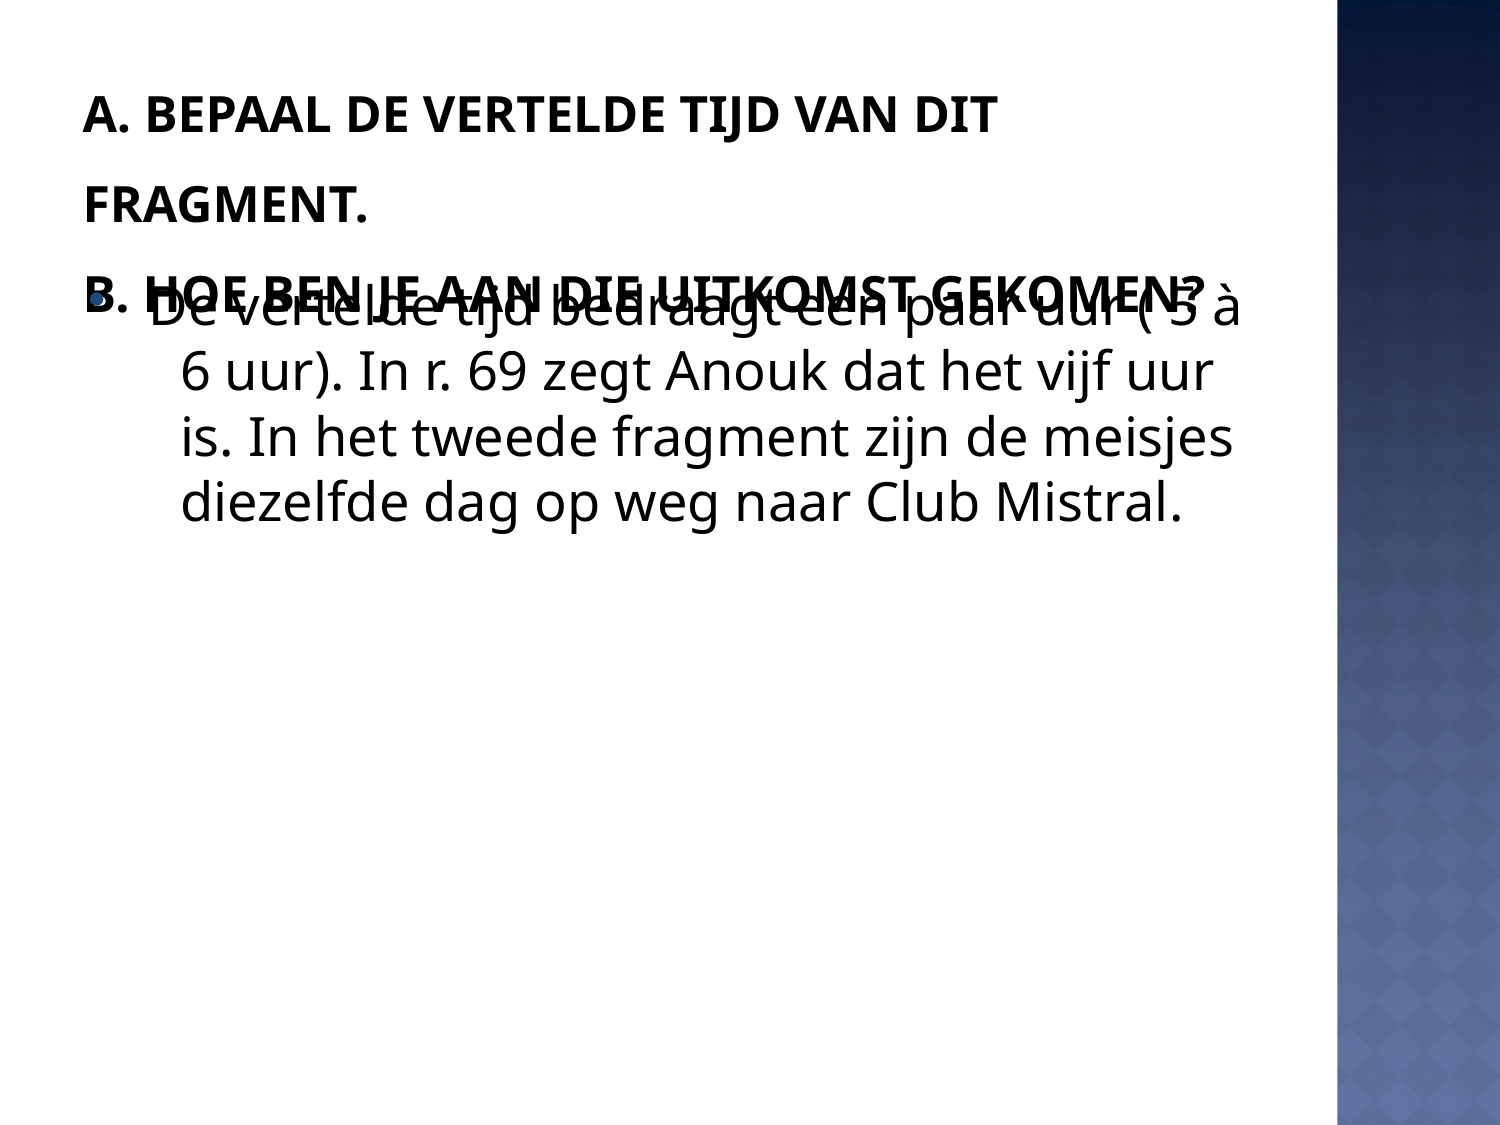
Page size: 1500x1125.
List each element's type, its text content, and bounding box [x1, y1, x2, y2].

title A. Bepaal de vertelde tijd van dit fragment. B. Hoe ben je aan die uitkomst gekomen? [75, 52, 1263, 240]
list De vertelde tijd bedraagt een paar uur ( 5 à 6 uur). In r. 69 zegt Anouk dat het vijf uur is. In het tweede fragment zijn de meisjes diezelfde dag op weg naar Club Mistral. [75, 264, 1263, 1060]
